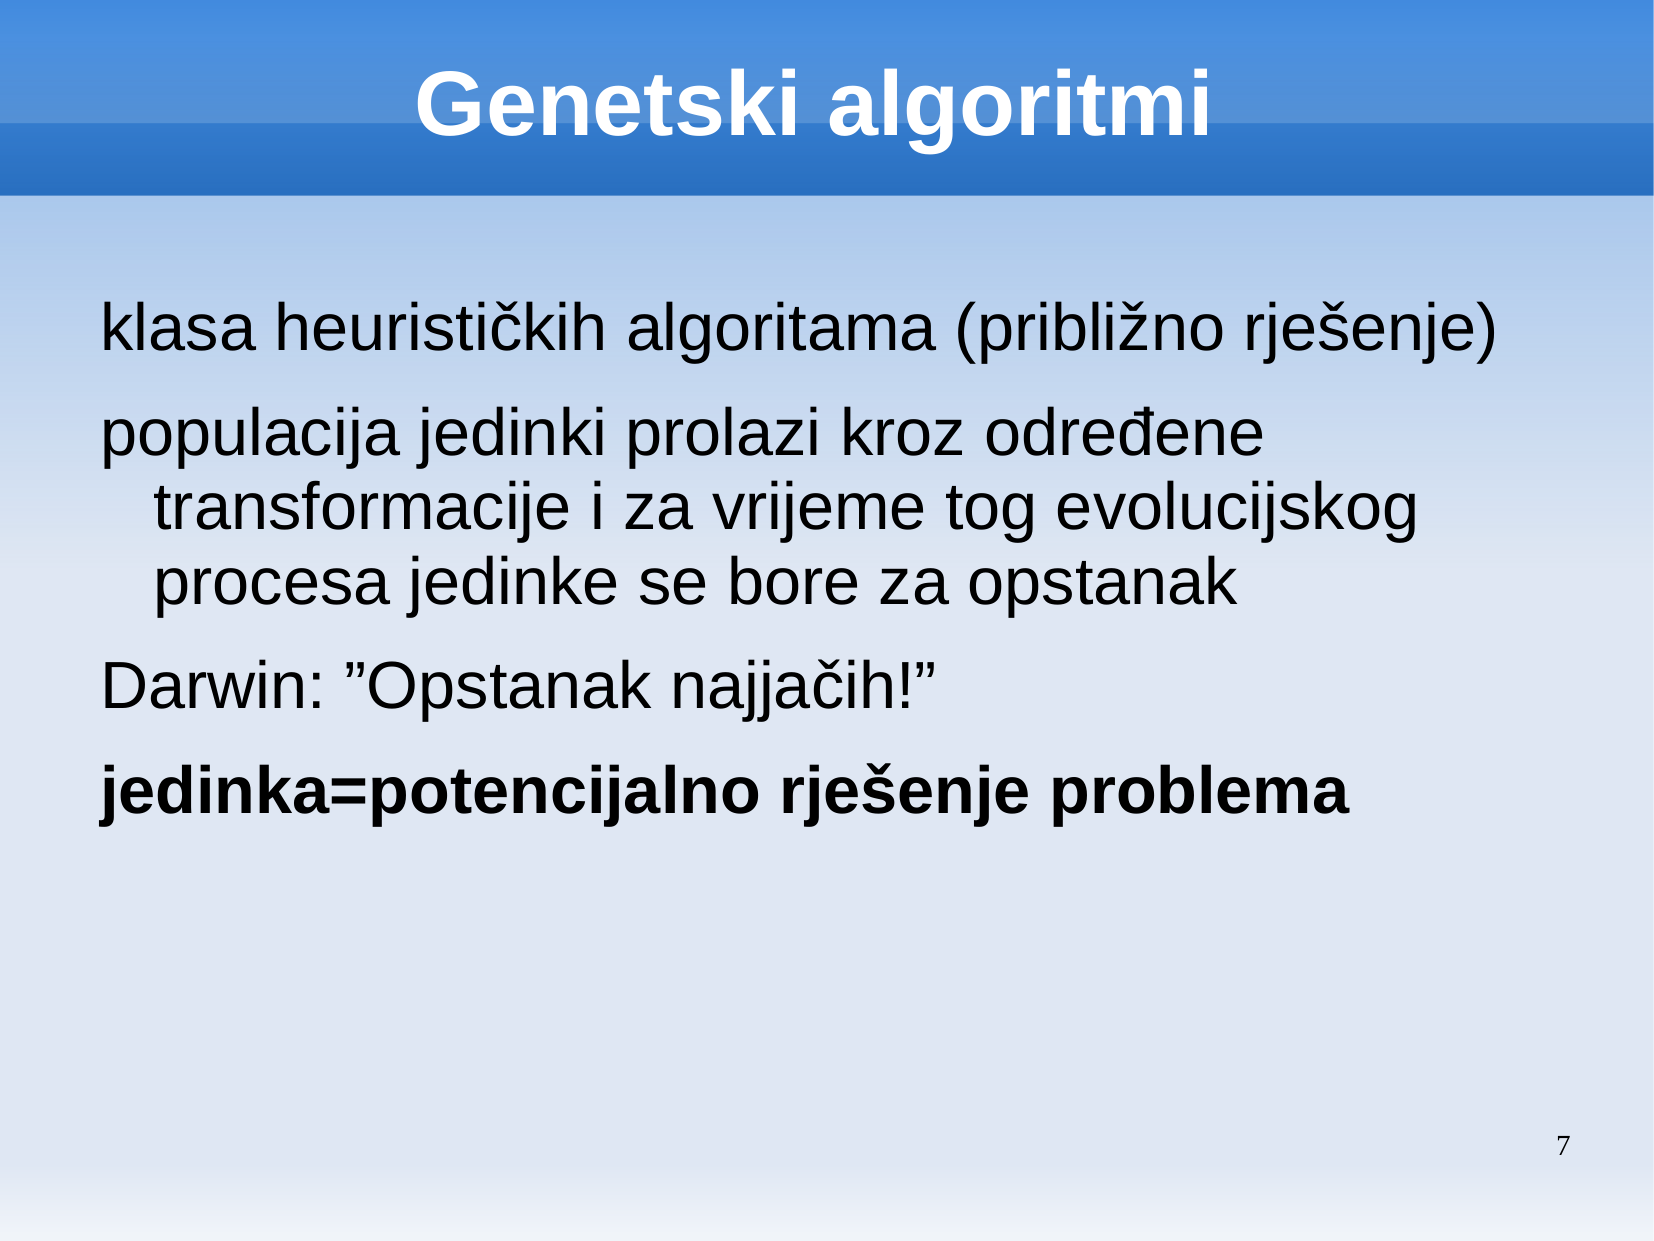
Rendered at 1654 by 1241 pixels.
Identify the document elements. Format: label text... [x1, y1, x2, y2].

picture [0, 0, 1654, 1241]
list klasa heurističkih algoritama (približno rješenje) populacija jedinki prolazi kroz određene transformacije i za vrijeme tog evolucijskog procesa jedinke se bore za opstanak Darwin: ”Opstanak najjačih!” jedinka=potencijalno rješenje problema [82, 290, 1571, 1094]
title Genetski algoritmi [76, 7, 1565, 200]
